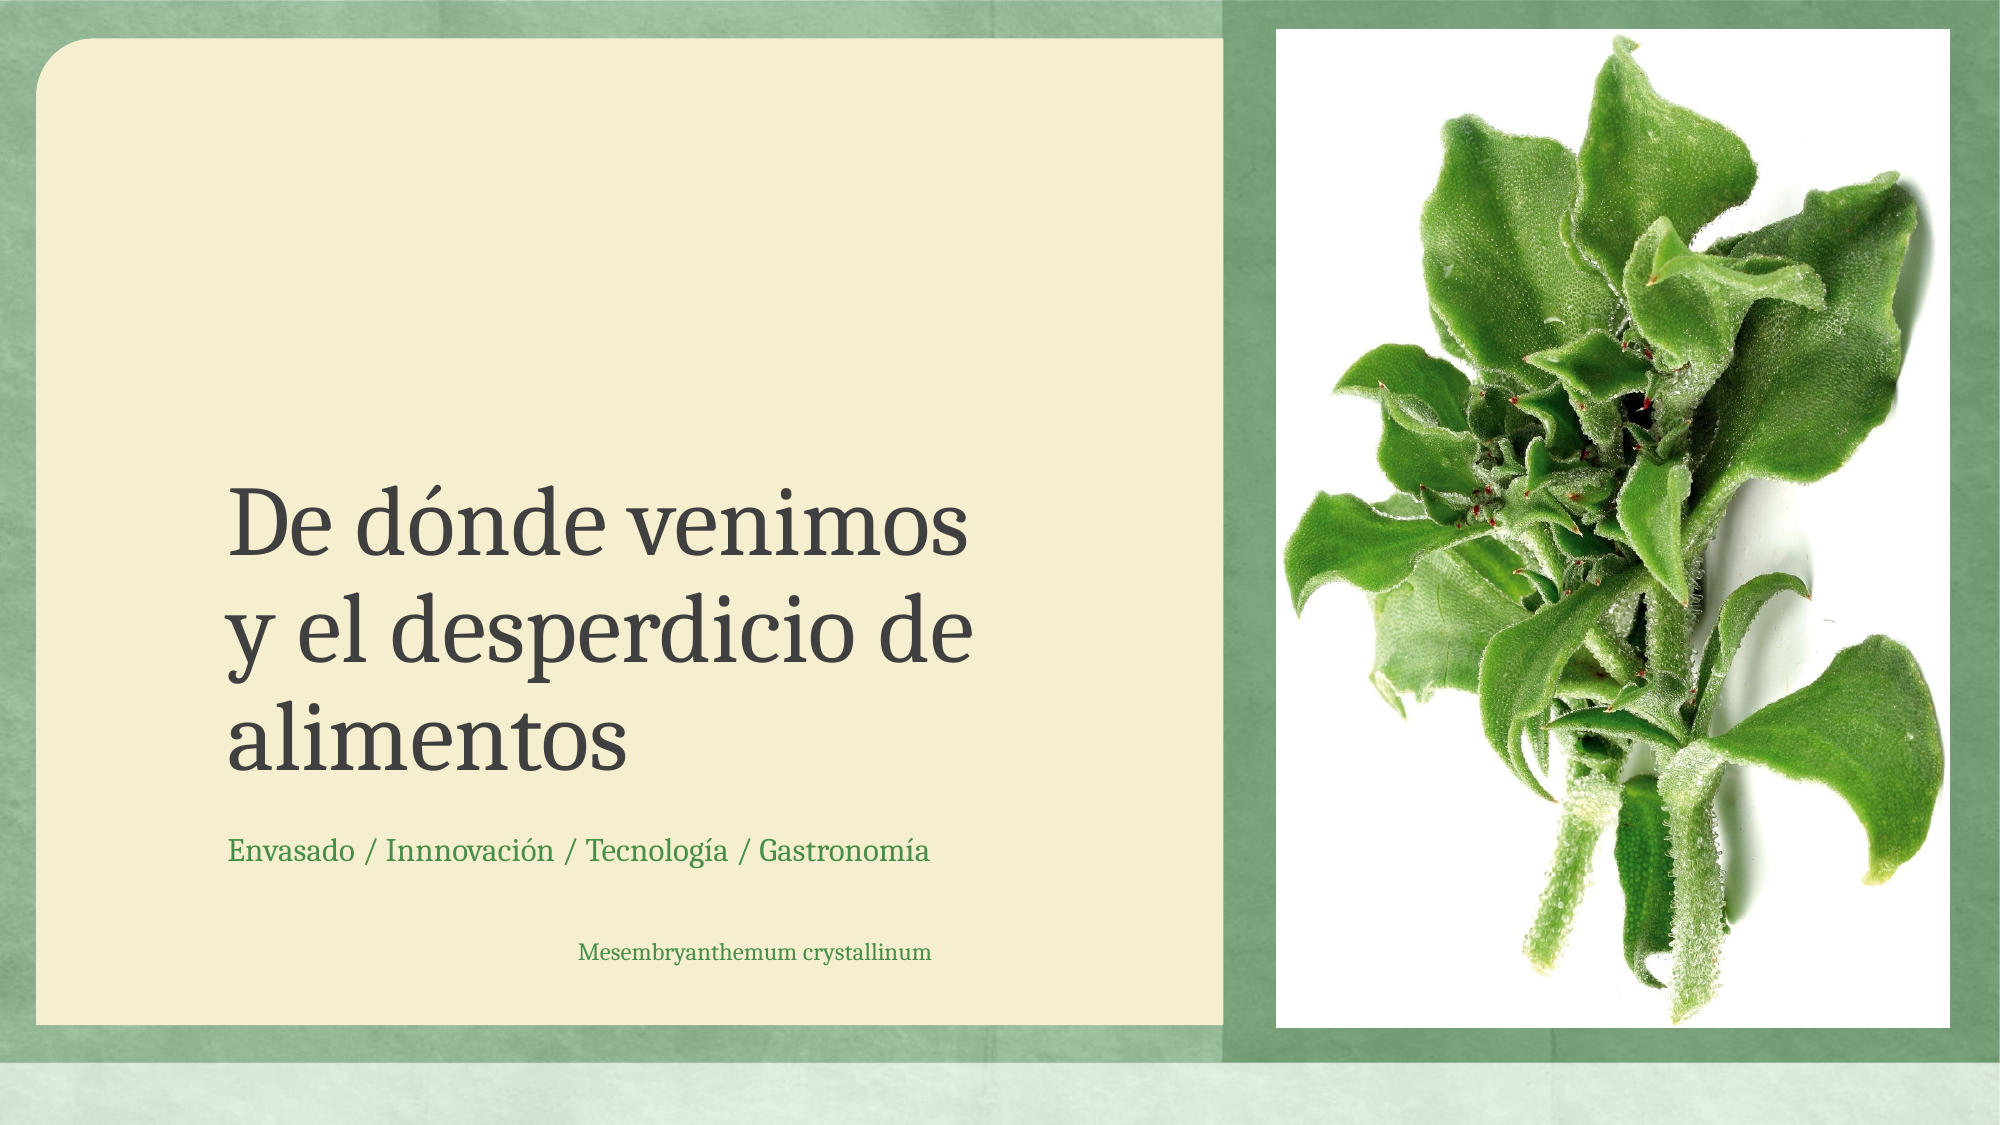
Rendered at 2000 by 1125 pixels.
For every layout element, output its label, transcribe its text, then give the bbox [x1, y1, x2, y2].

title De dónde venimos y el desperdicio de alimentos [212, 84, 1138, 745]
picture [1276, 29, 1950, 1028]
list Envasado / Innnovación / Tecnología / Gastronomía Mesembryanthemum crystallinum [49, 763, 1198, 988]
